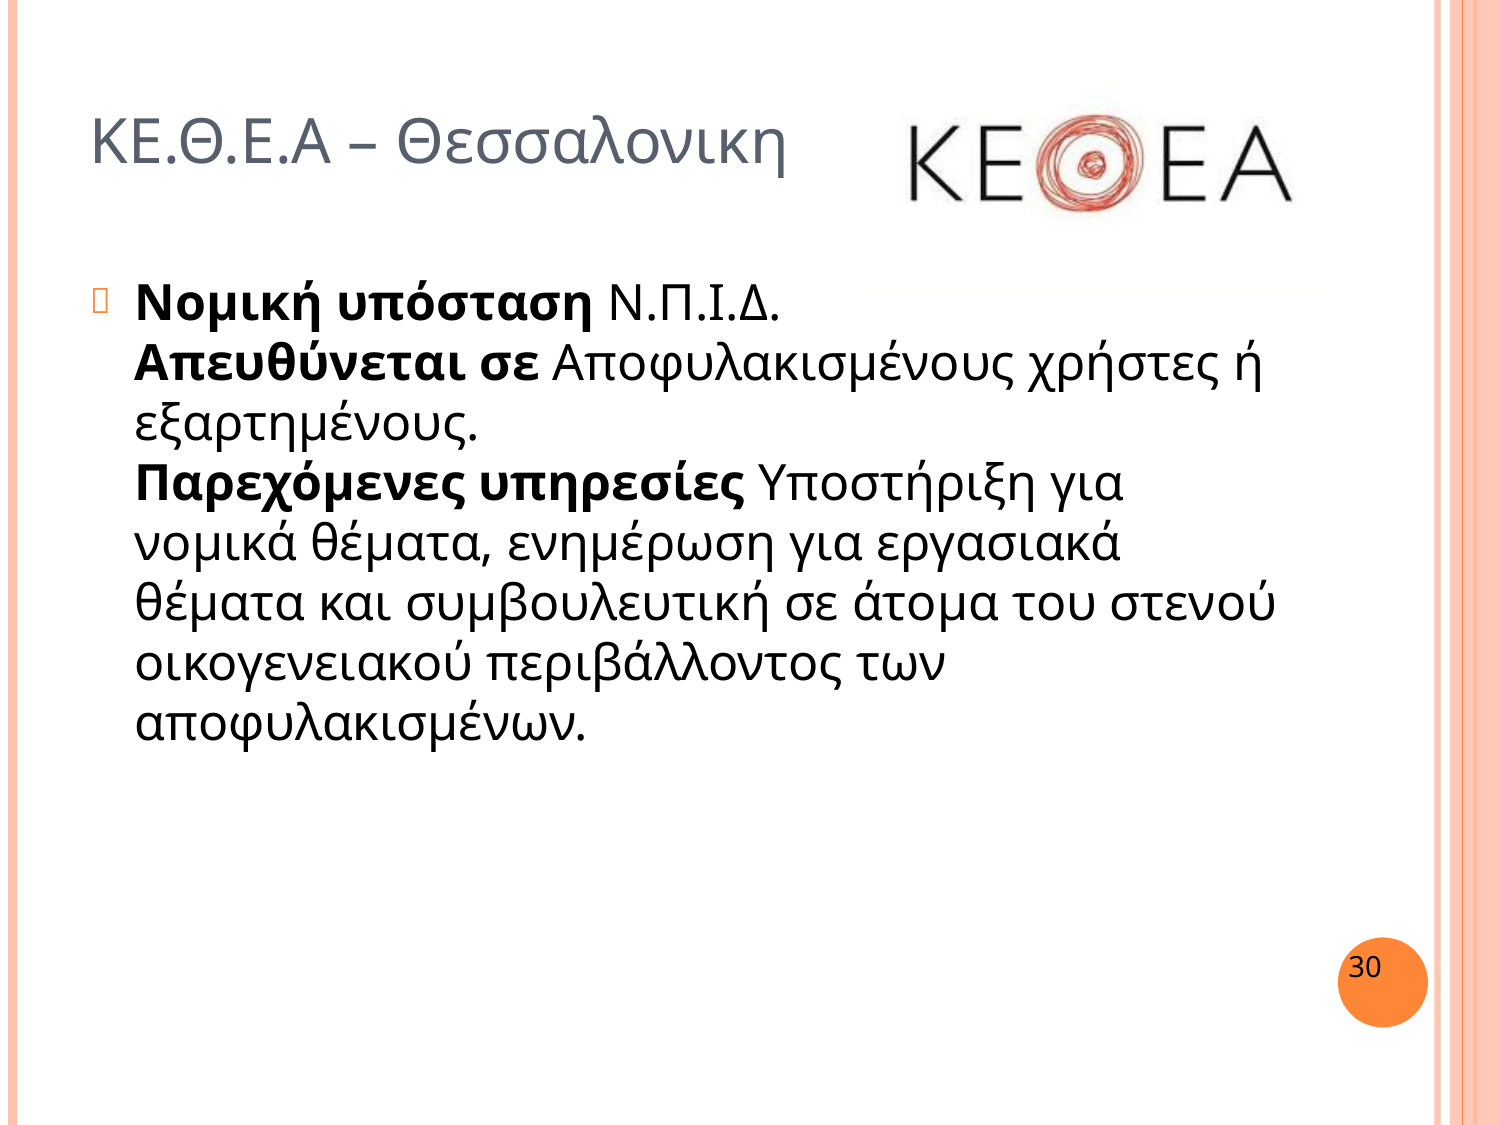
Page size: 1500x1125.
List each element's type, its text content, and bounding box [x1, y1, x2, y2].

picture [856, 42, 1336, 299]
list Νομική υπόσταση Ν.Π.Ι.Δ. Απευθύνεται σε Αποφυλακισμένους χρήστες ή εξαρτημένους. Παρεχόμενες υπηρεσίες Υποστήριξη για νομικά θέματα, ενημέρωση για εργασιακά θέματα και συμβουλευτική σε άτομα του στενού οικογενειακού περιβάλλοντος των αποφυλακισμένων. [75, 262, 1300, 1062]
title ΚΕ.Θ.Ε.Α – Θεσσαλονικη [75, 45, 856, 233]
slide_number <αριθμός> [1333, 940, 1434, 1027]
